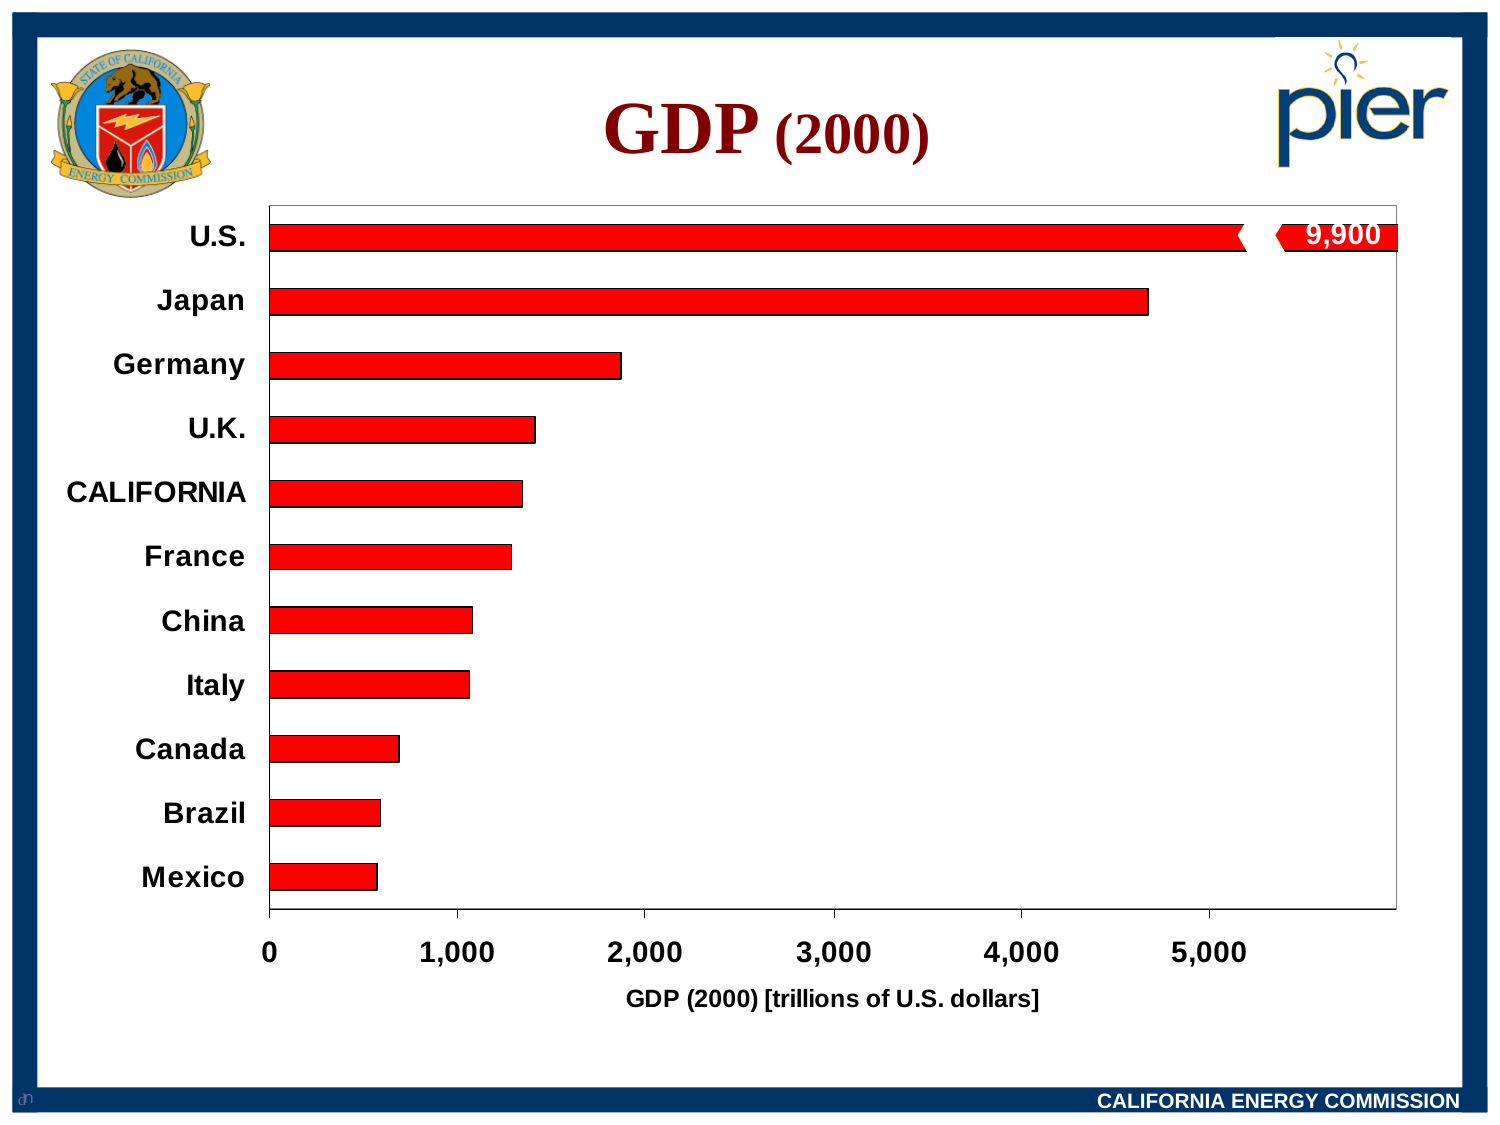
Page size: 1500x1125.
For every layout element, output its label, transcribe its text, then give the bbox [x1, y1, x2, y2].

picture [1275, 37, 1451, 75]
picture [50, 49, 211, 75]
text_box GDP (2000) [587, 71, 947, 177]
chart [38, 75, 1462, 1050]
